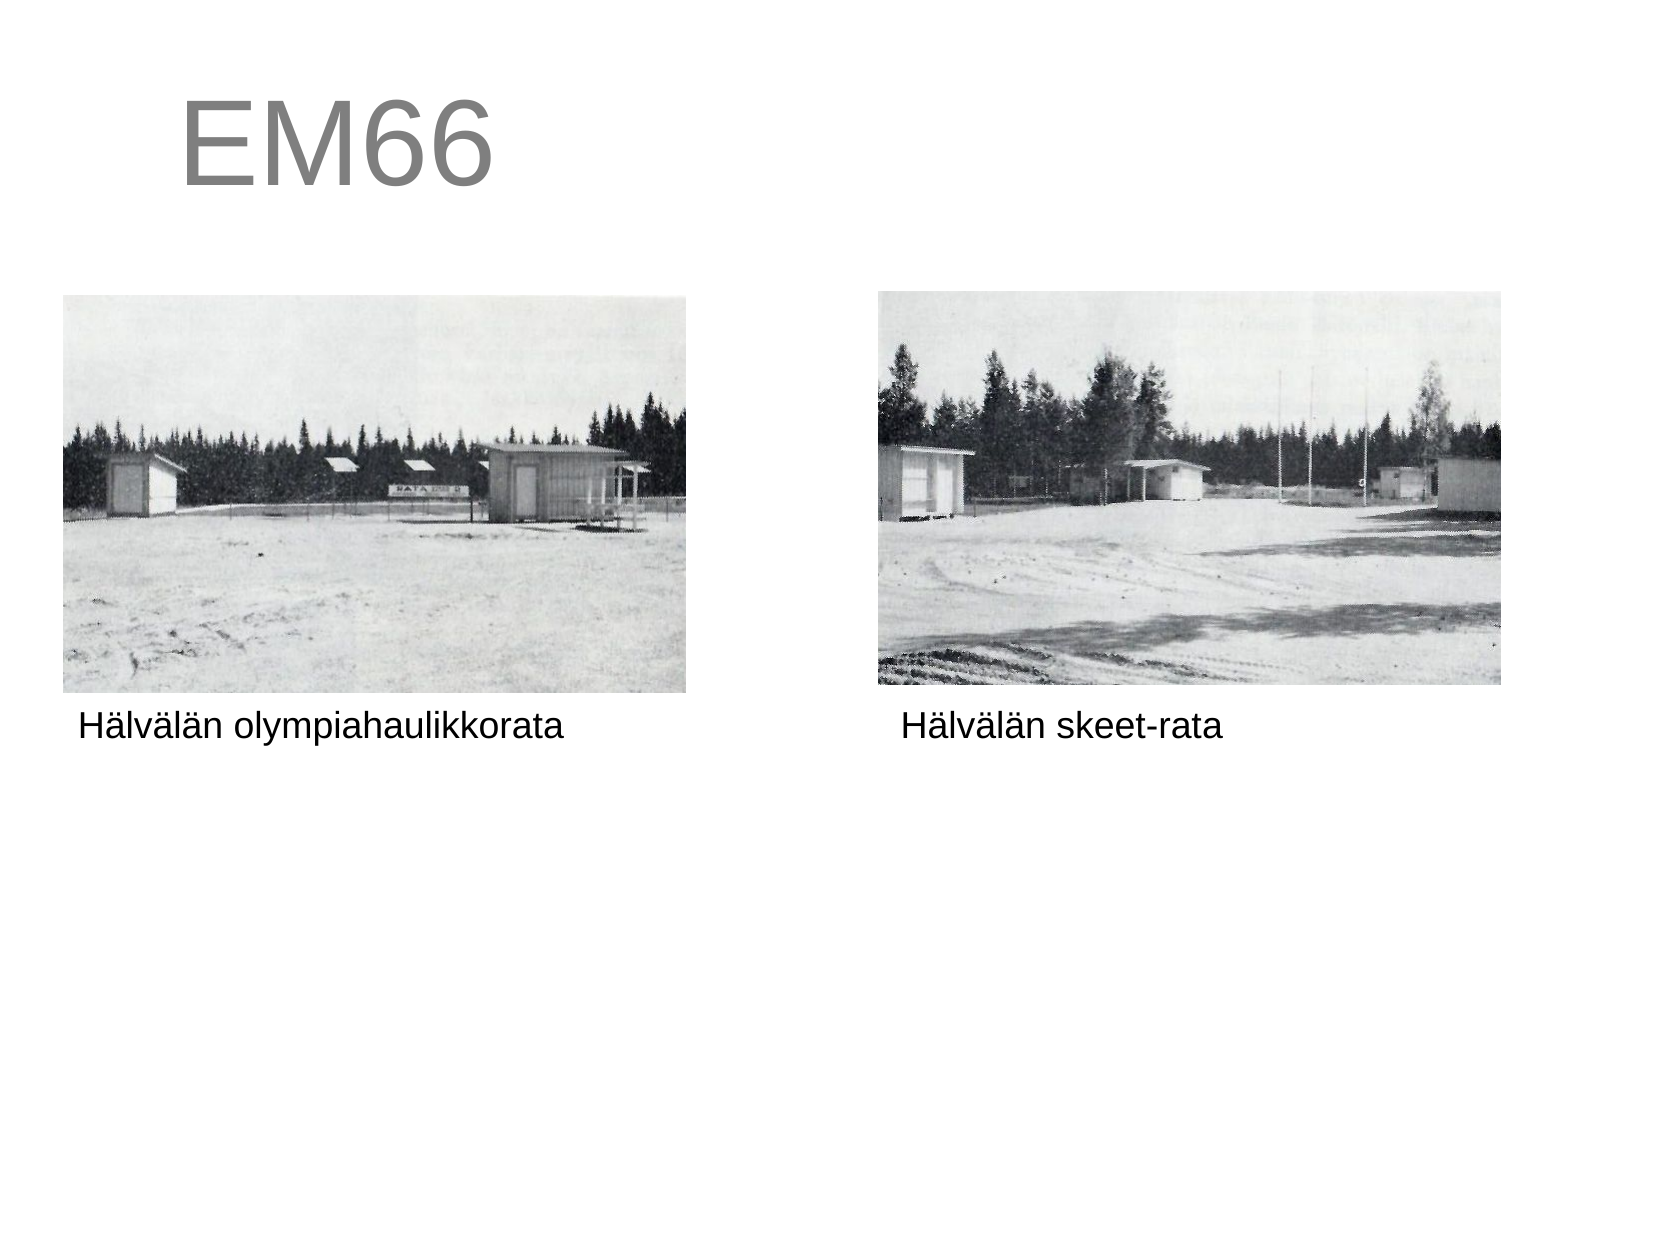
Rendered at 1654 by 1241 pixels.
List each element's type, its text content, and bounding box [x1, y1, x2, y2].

picture [63, 295, 686, 693]
text_box Hälvälän skeet-rata [885, 696, 1430, 754]
picture [878, 291, 1501, 686]
title EM66 [82, 5, 591, 280]
text_box Hälvälän olympiahaulikkorata [63, 696, 701, 754]
